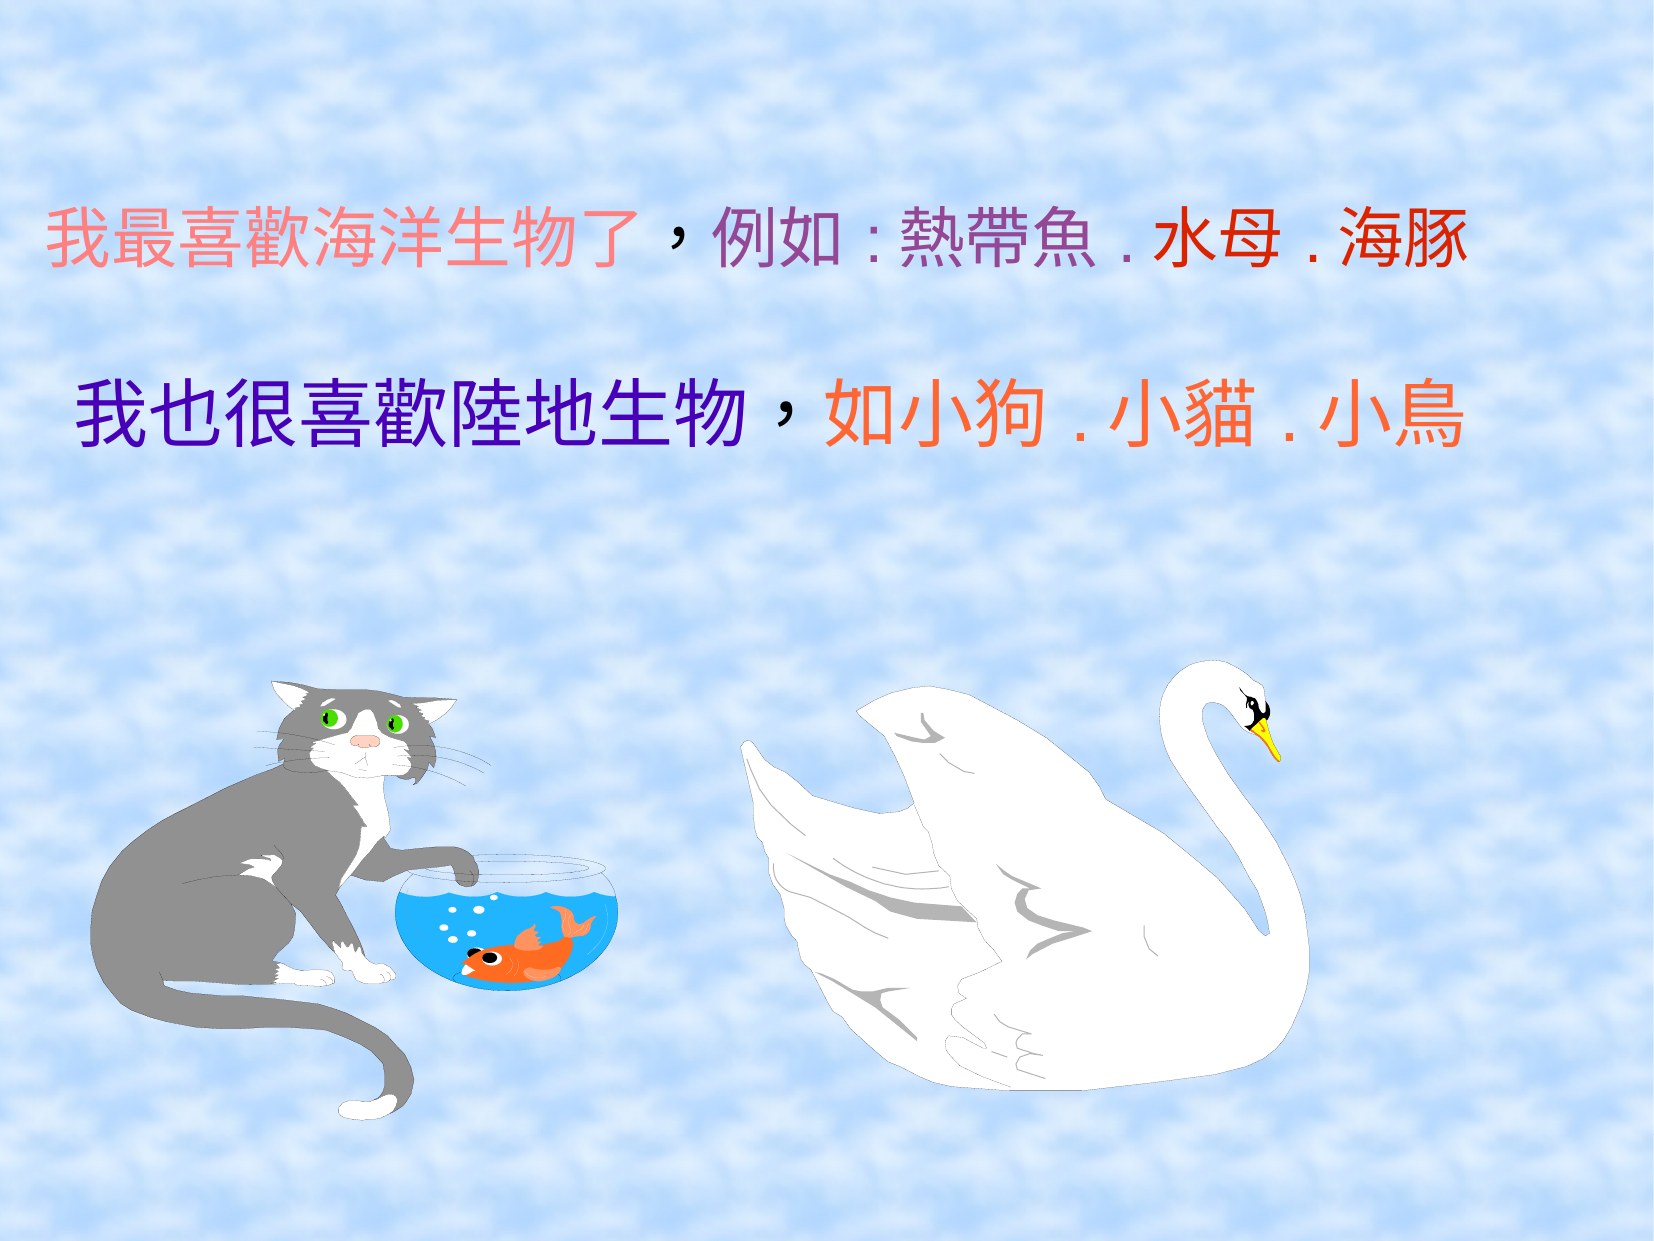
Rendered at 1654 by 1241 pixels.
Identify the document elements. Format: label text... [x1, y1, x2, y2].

text_box 我也很喜歡陸地生物，如小狗.小貓.小鳥 [59, 347, 1477, 502]
text_box 我最喜歡海洋生物了，例如:熱帶魚.水母.海豚 [29, 177, 1506, 273]
picture [0, 0, 1654, 1241]
